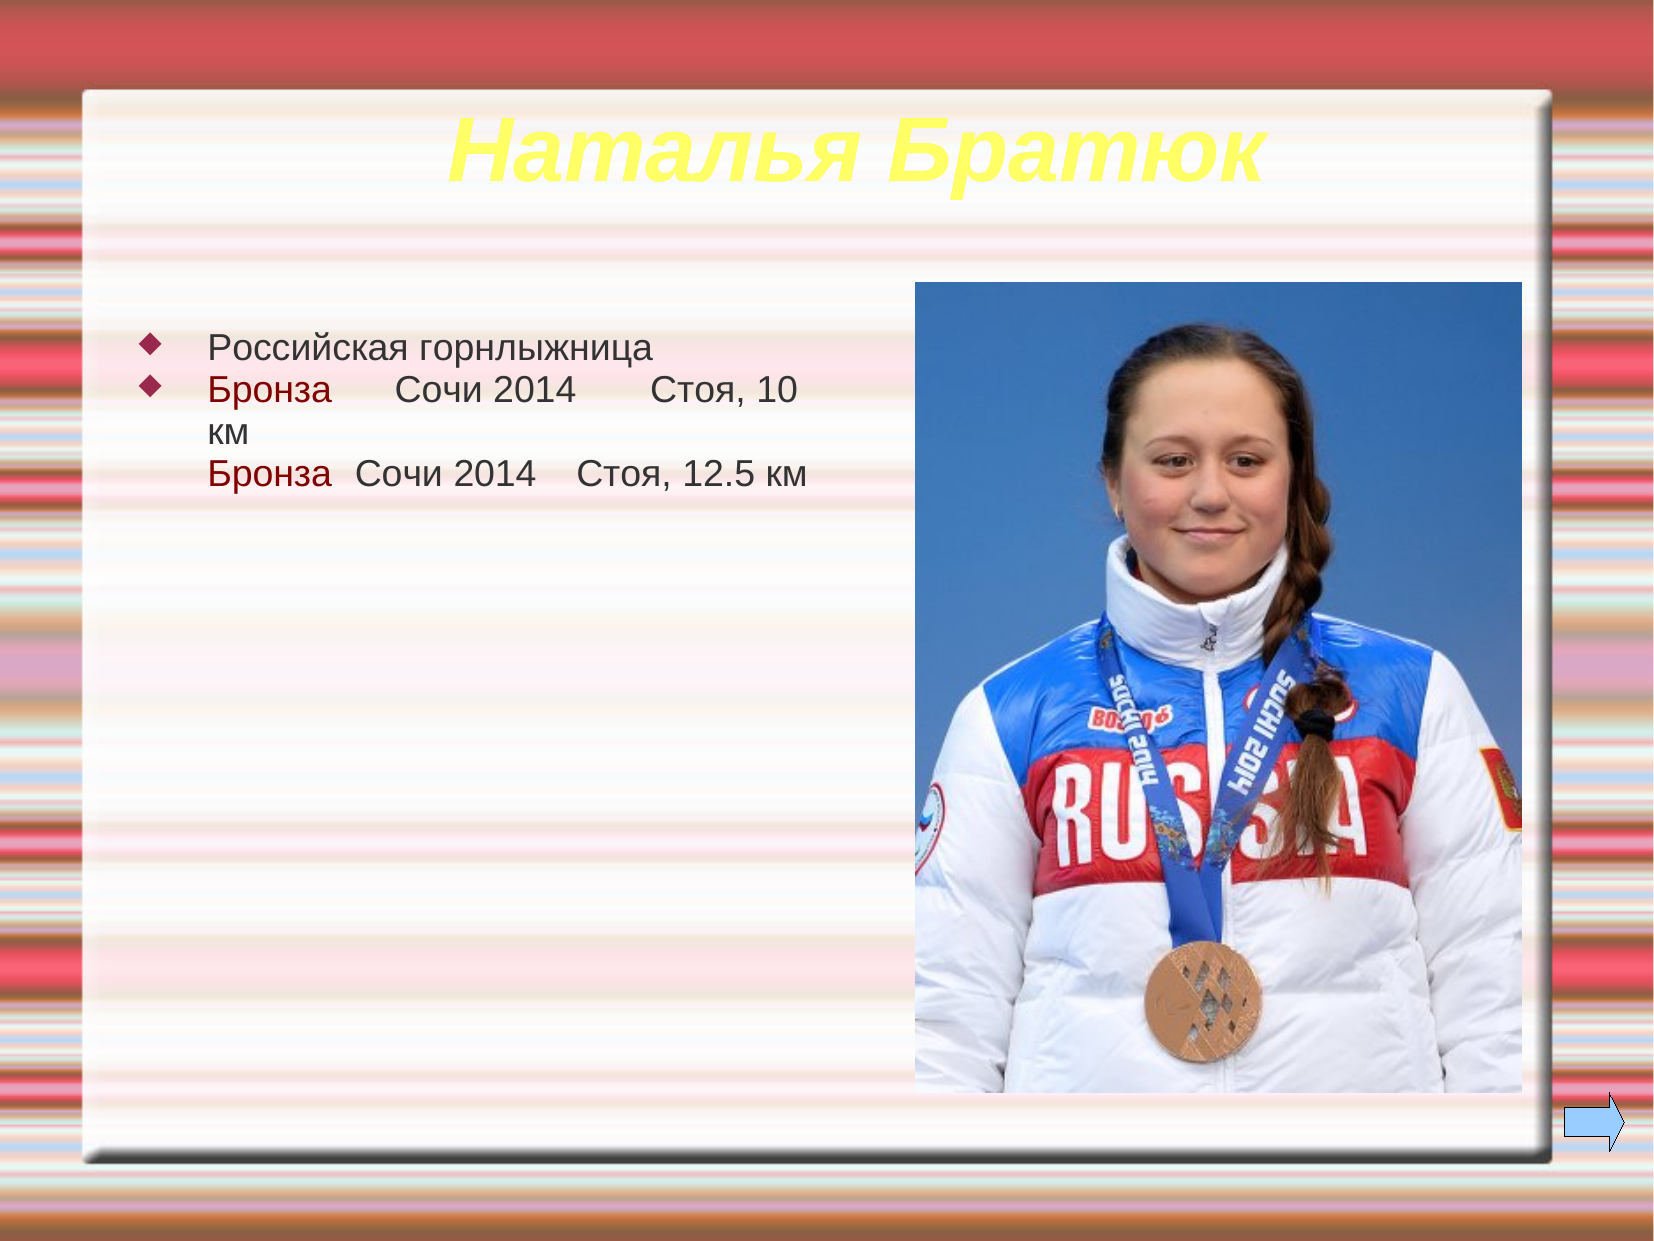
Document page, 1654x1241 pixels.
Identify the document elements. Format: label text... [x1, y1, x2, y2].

list Российская горнлыжница Бронза Сочи 2014 Стоя, 10 км Бронза Сочи 2014 Стоя, 12.5 км [124, 326, 827, 1123]
title Наталья Братюк [121, 53, 1534, 247]
text_box [1564, 1092, 1625, 1152]
picture [0, 0, 1654, 1241]
